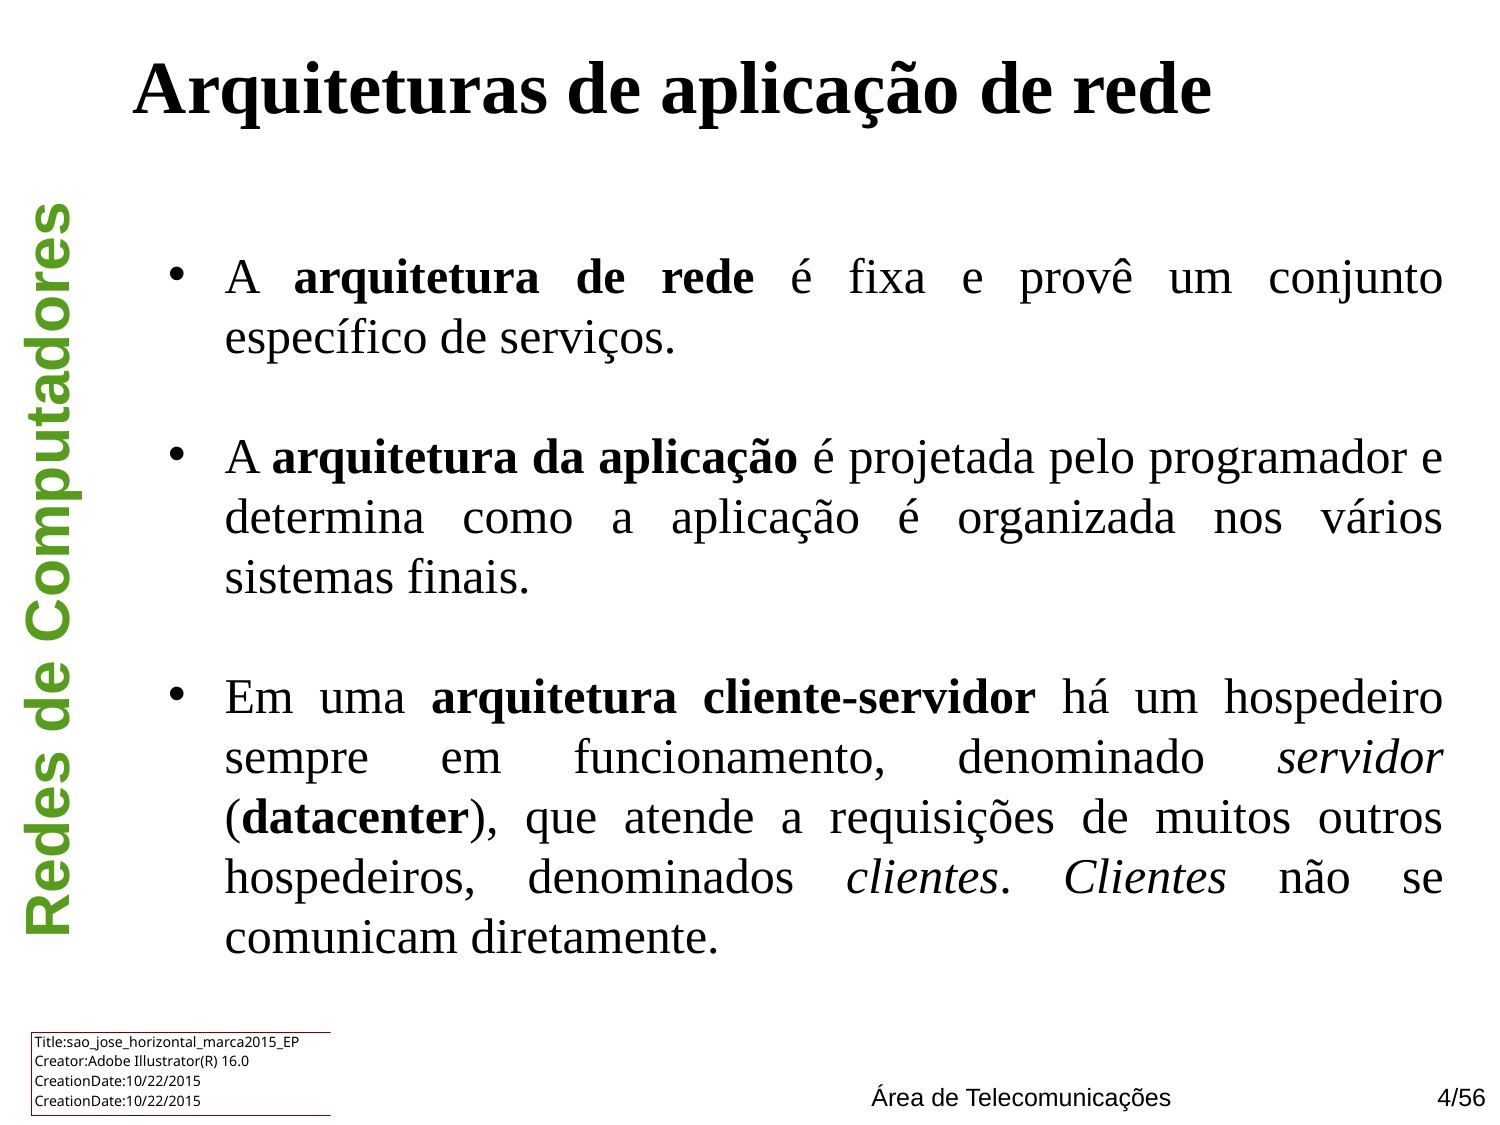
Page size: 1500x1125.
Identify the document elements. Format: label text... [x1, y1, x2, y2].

text_box A arquitetura de rede é fixa e provê um conjunto específico de serviços. A arquitetura da aplicação é projetada pelo programador e determina como a aplicação é organizada nos vários sistemas finais. Em uma arquitetura cliente-servidor há um hospedeiro sempre em funcionamento, denominado servidor (datacenter), que atende a requisições de muitos outros hospedeiros, denominados clientes. Clientes não se comunicam diretamente. [153, 236, 1459, 1083]
text_box Arquiteturas de aplicação de rede [118, 30, 1441, 237]
